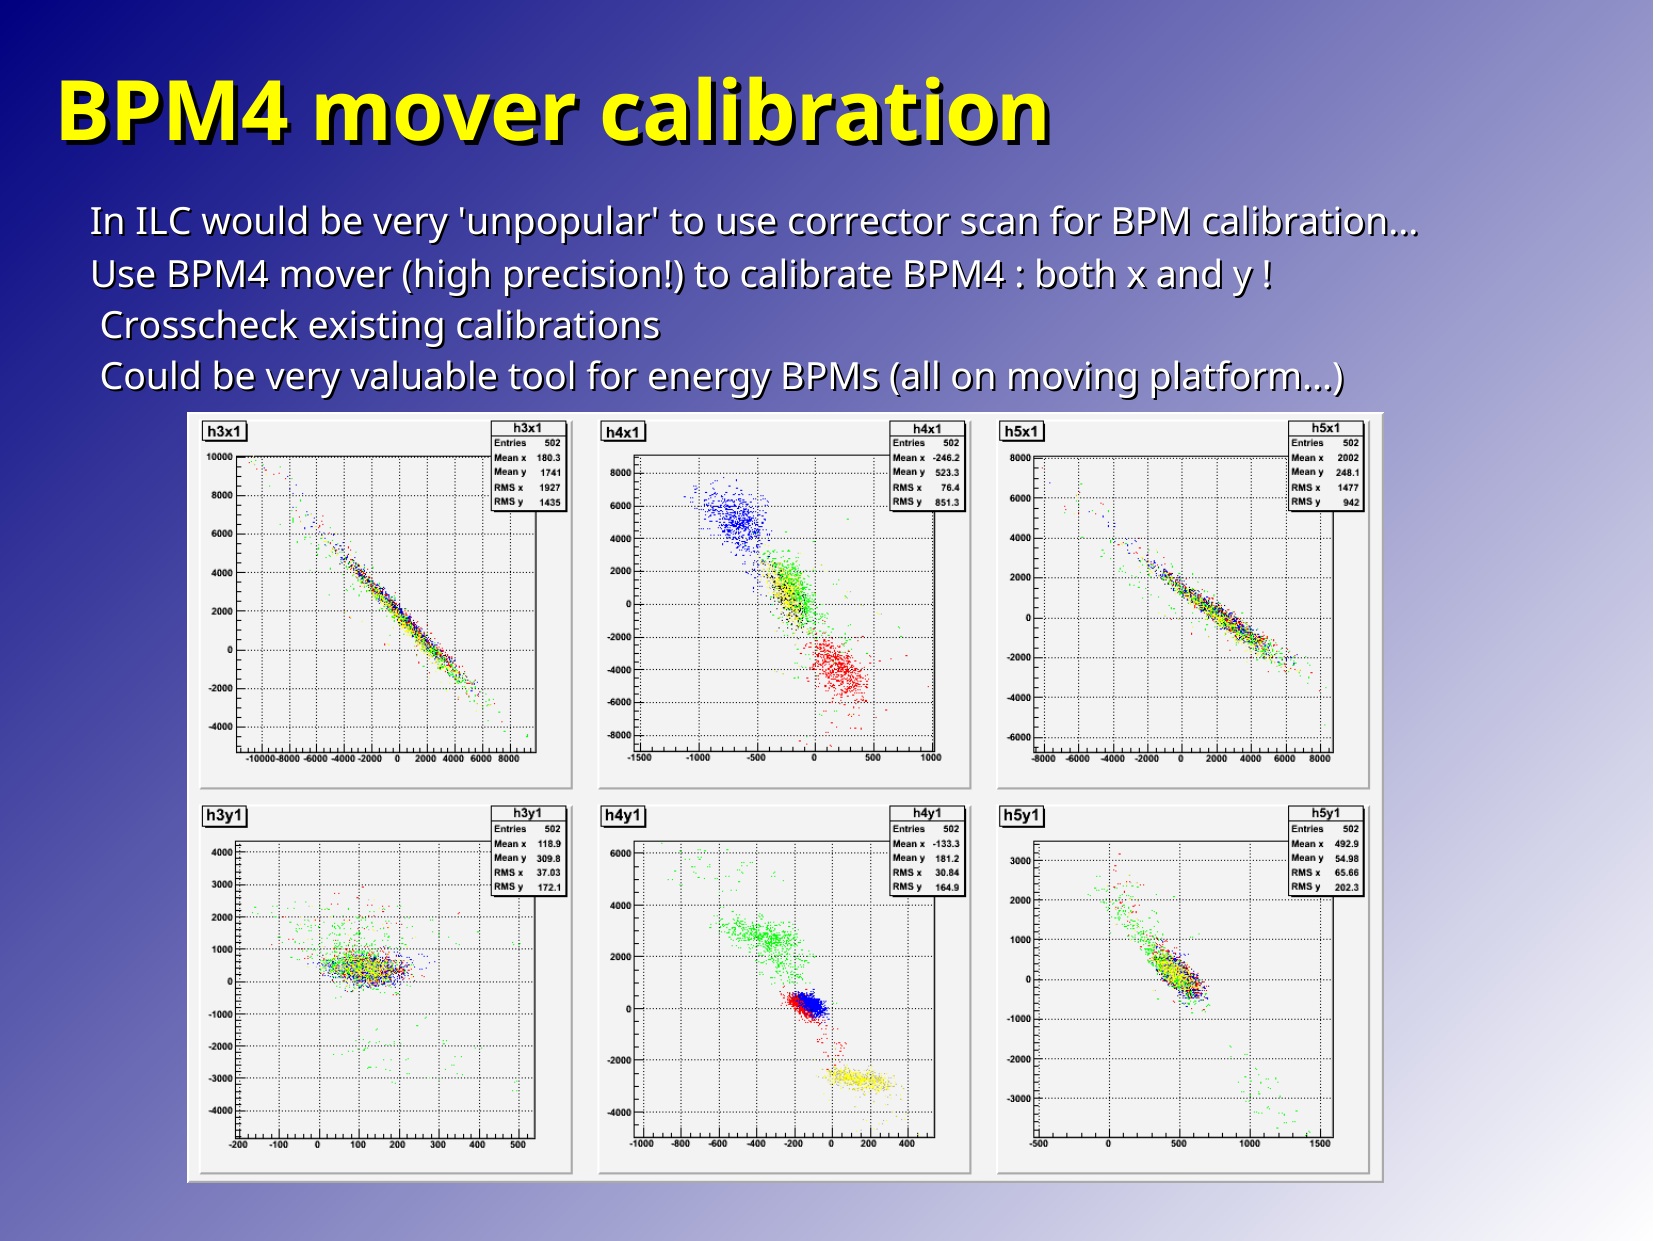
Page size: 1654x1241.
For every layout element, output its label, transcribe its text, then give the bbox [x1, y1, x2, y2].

text_box Use BPM4 mover (high precision!) to calibrate BPM4 : both x and y ! Crosscheck existing calibrations Could be very valuable tool for energy BPMs (all on moving platform...) [75, 239, 1305, 391]
text_box In ILC would be very 'unpopular' to use corrector scan for BPM calibration... [75, 187, 1576, 248]
picture [187, 412, 1384, 1183]
text_box BPM4 mover calibration [39, 44, 1538, 162]
